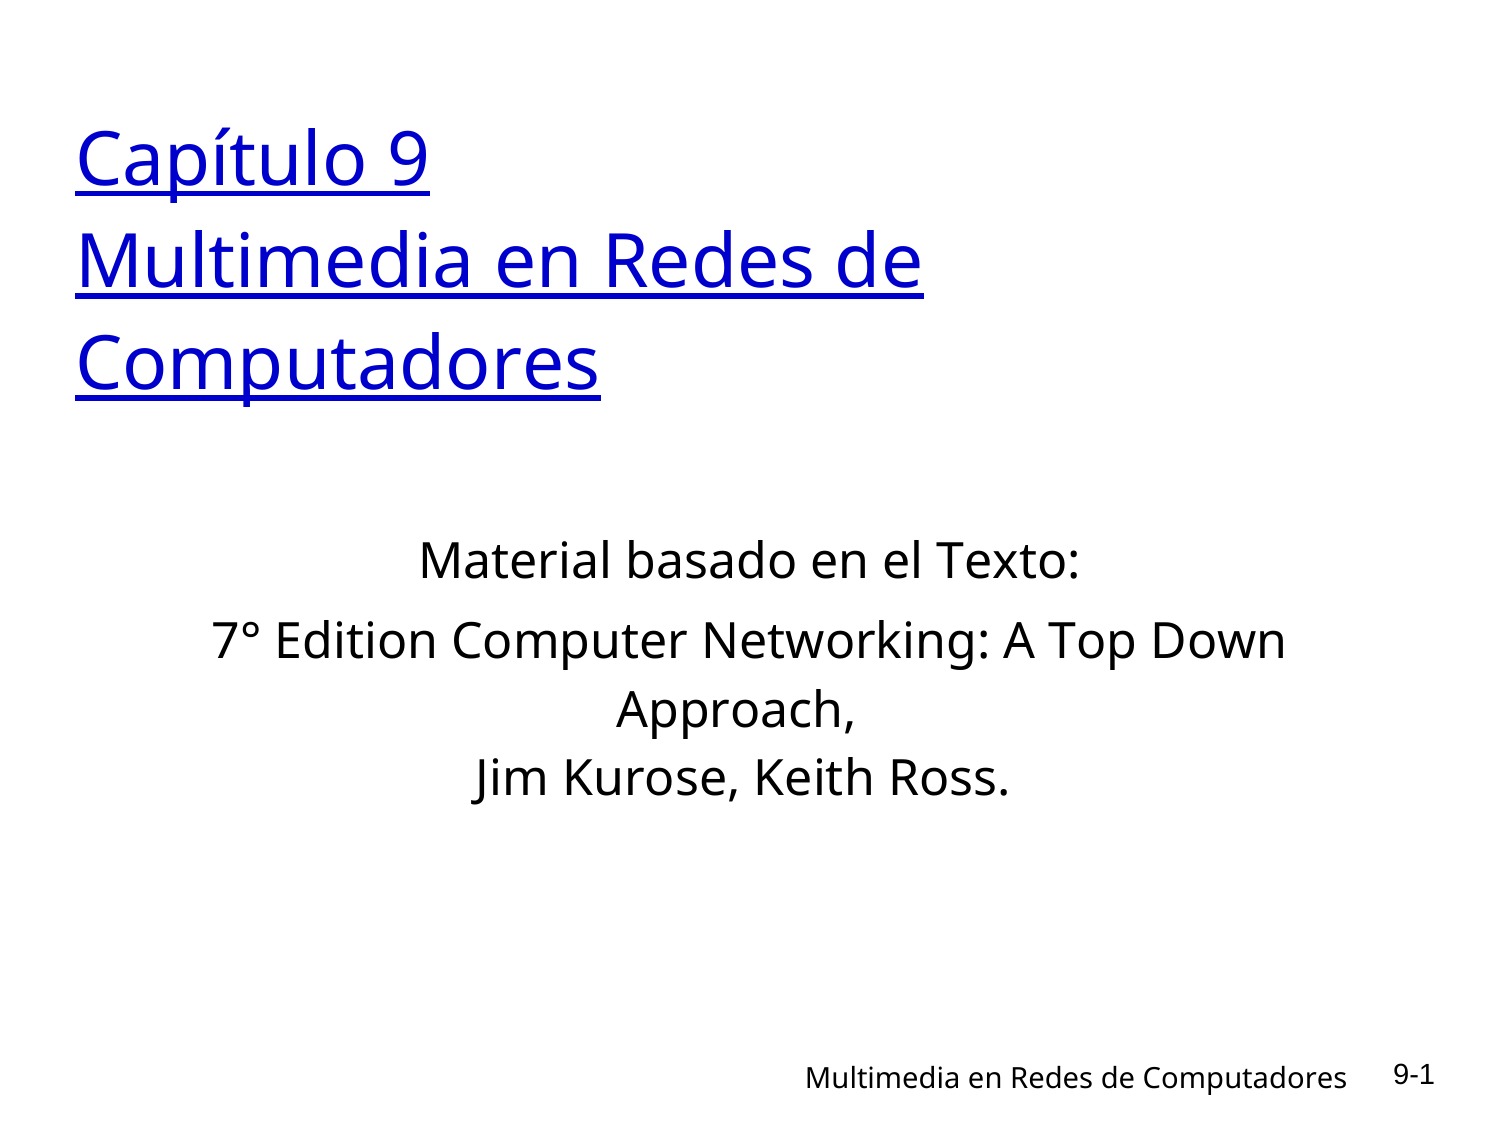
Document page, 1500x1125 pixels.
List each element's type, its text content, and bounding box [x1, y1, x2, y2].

title Capítulo 9 Multimedia en Redes de Computadores [75, 127, 1351, 390]
subtitle Material basado en el Texto: 7° Edition Computer Networking: A Top Down Approach, Jim Kurose, Keith Ross. [112, 472, 1388, 863]
